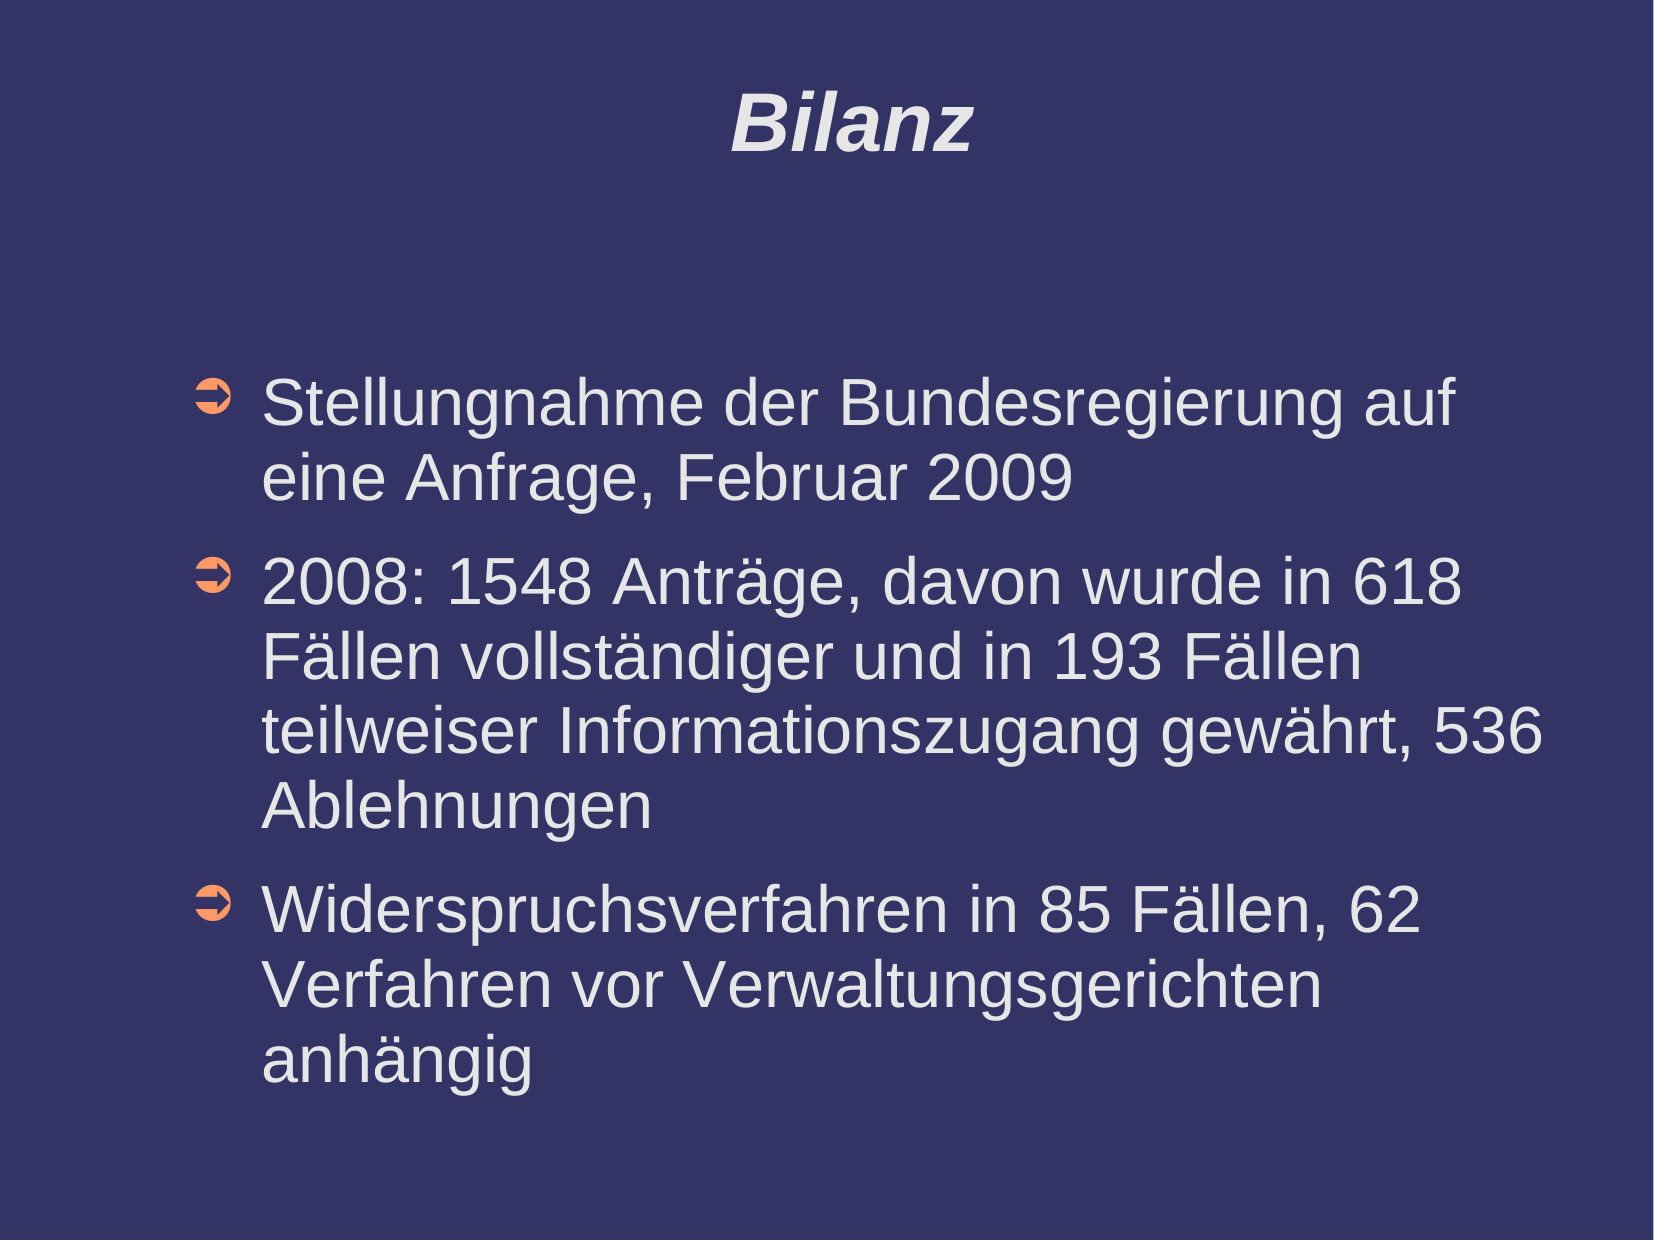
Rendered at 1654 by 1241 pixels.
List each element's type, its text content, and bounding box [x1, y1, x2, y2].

list Stellungnahme der Bundesregierung auf eine Anfrage, Februar 2009 2008: 1548 Anträge, davon wurde in 618 Fällen vollständiger und in 193 Fällen teilweiser Informationszugang gewährt, 536 Ablehnungen Widerspruchsverfahren in 85 Fällen, 62 Verfahren vor Verwaltungsgerichten anhängig [178, 364, 1570, 1147]
title Bilanz [117, 19, 1530, 227]
